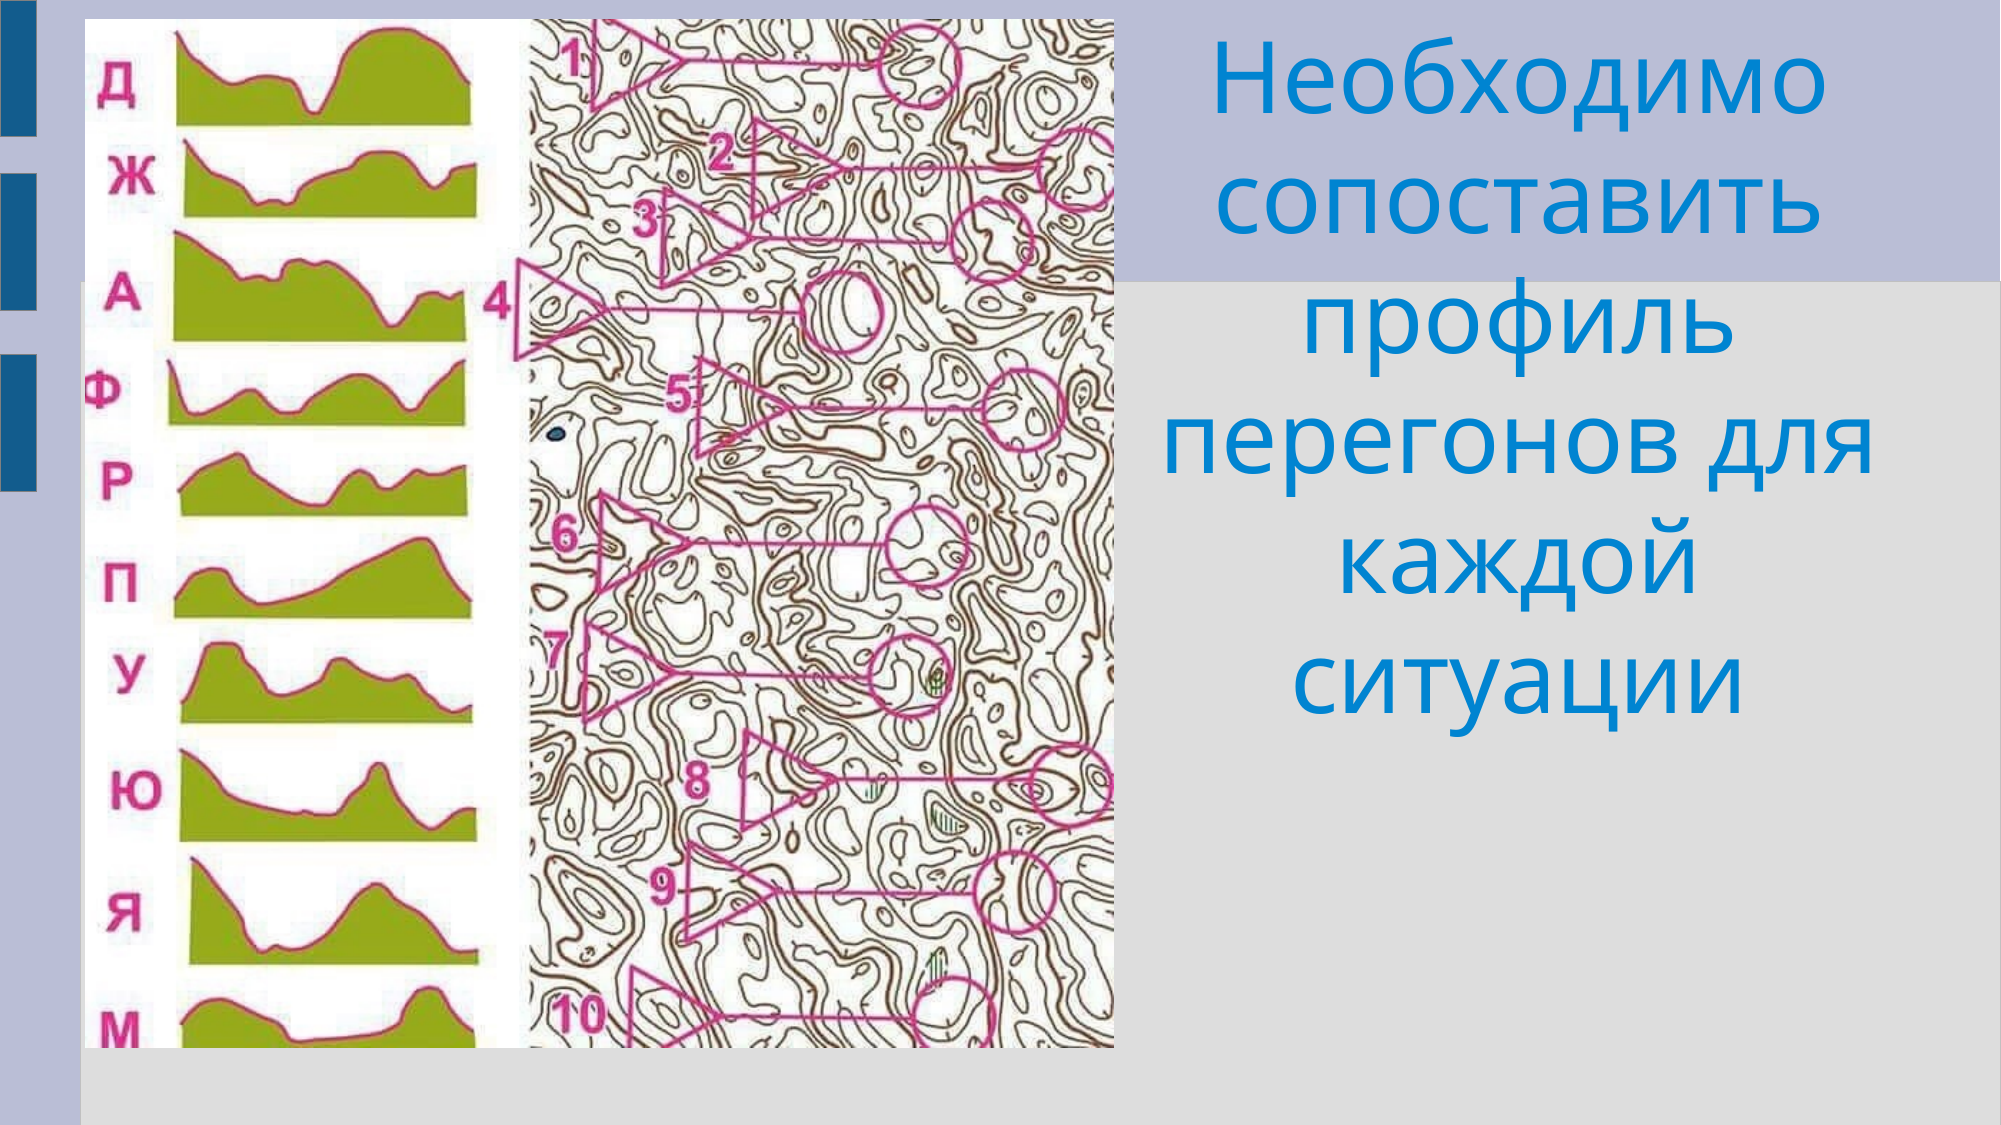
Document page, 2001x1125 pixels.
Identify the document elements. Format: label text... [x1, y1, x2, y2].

picture [85, 19, 1114, 1048]
title Необходимо сопоставить профиль перегонов для каждой ситуации [1113, 5, 1926, 1075]
